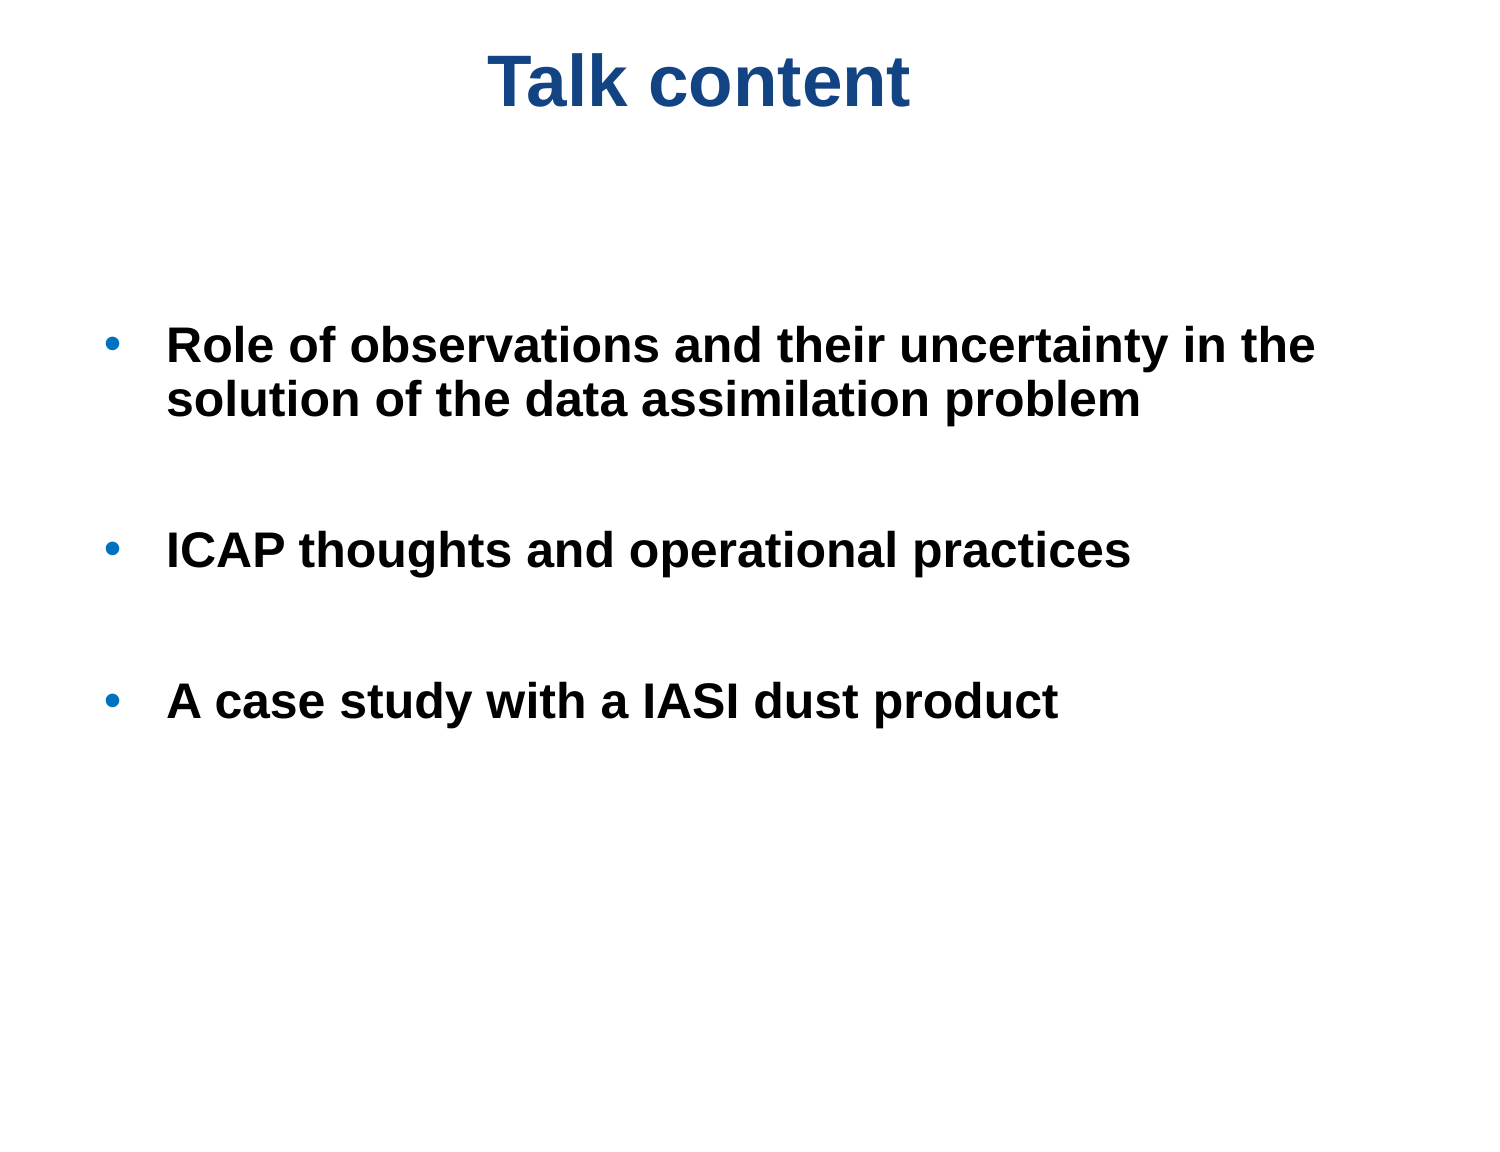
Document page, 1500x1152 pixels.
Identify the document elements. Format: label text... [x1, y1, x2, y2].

text_box Role of observations and their uncertainty in the solution of the data assimilation problem ICAP thoughts and operational practices A case study with a IASI dust product [76, 311, 1427, 1105]
text_box Talk content [27, 36, 1475, 178]
